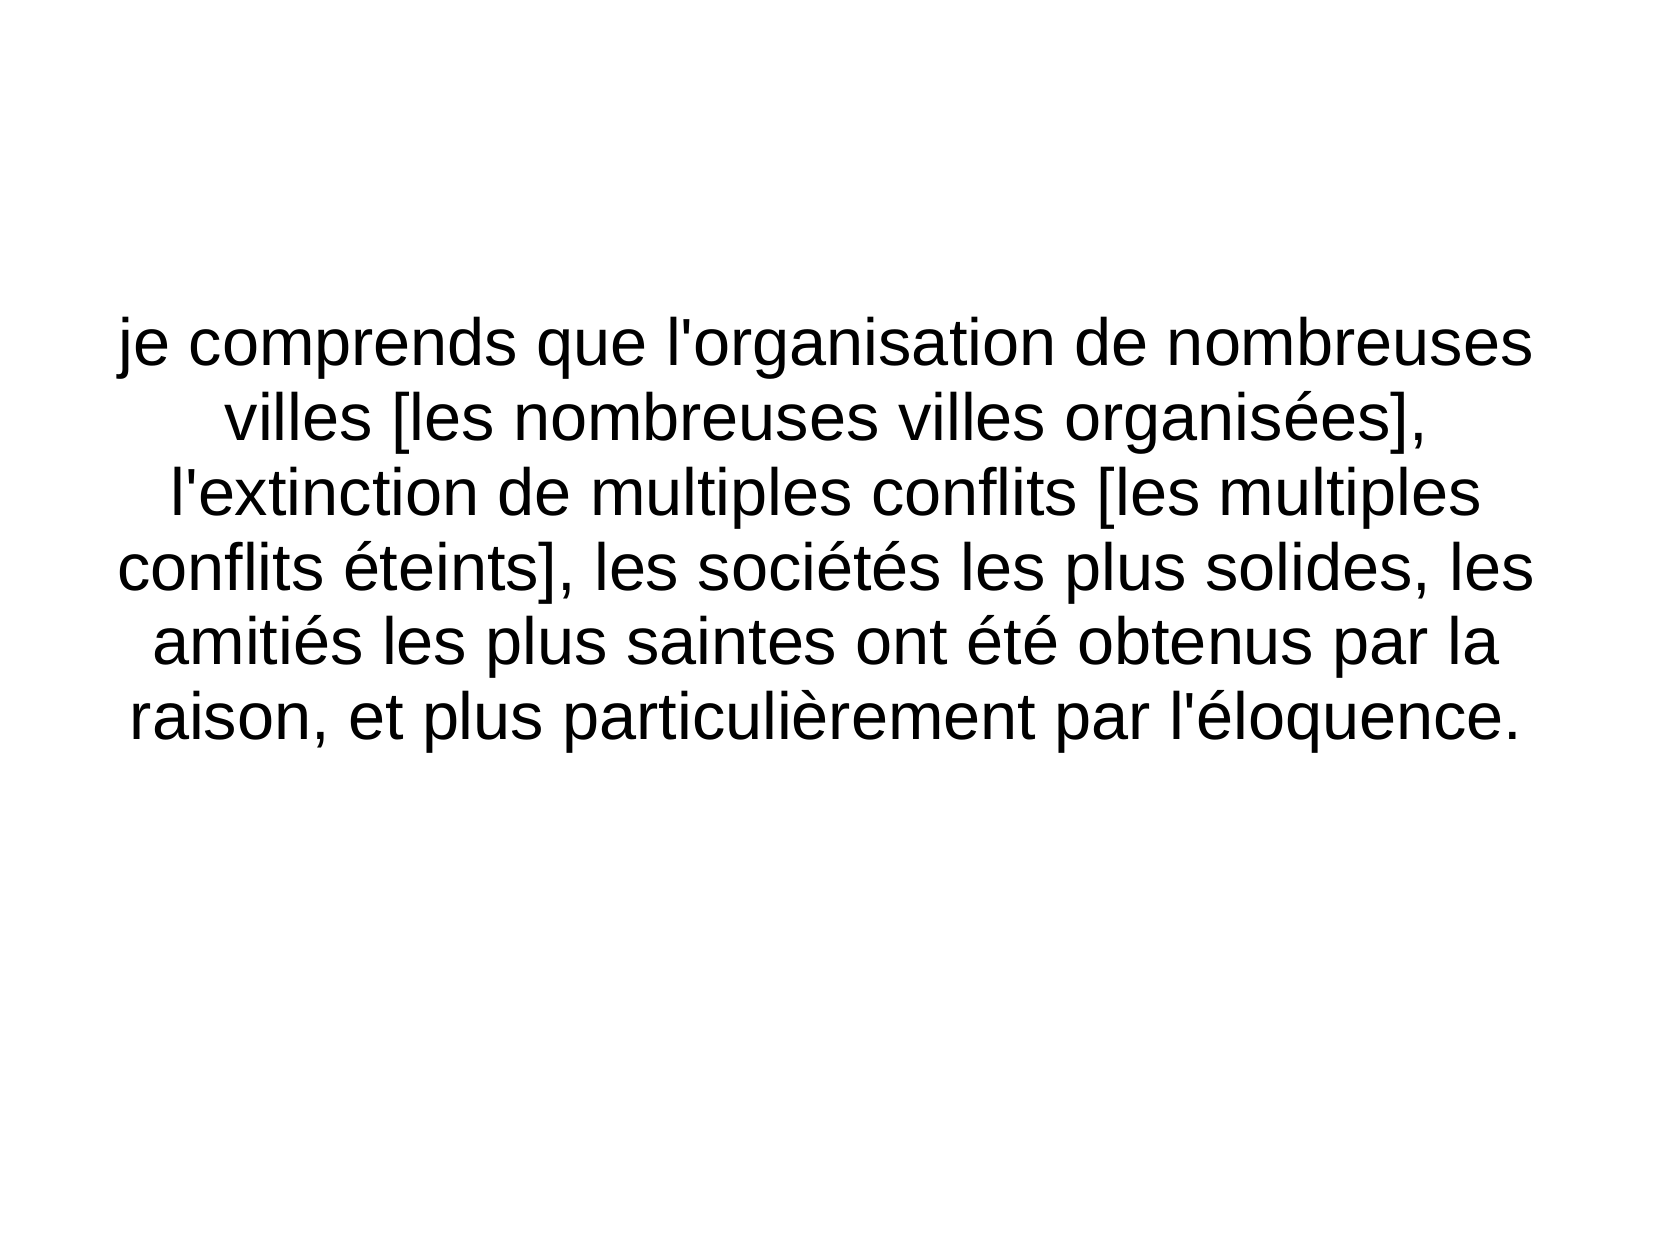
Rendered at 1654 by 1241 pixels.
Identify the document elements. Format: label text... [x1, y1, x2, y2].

subtitle je comprends que l'organisation de nombreuses villes [les nombreuses villes organisées], l'extinction de multiples conflits [les multiples conflits éteints], les sociétés les plus solides, les amitiés les plus saintes ont été obtenus par la raison, et plus particulièrement par l'éloquence. [82, 49, 1571, 1010]
